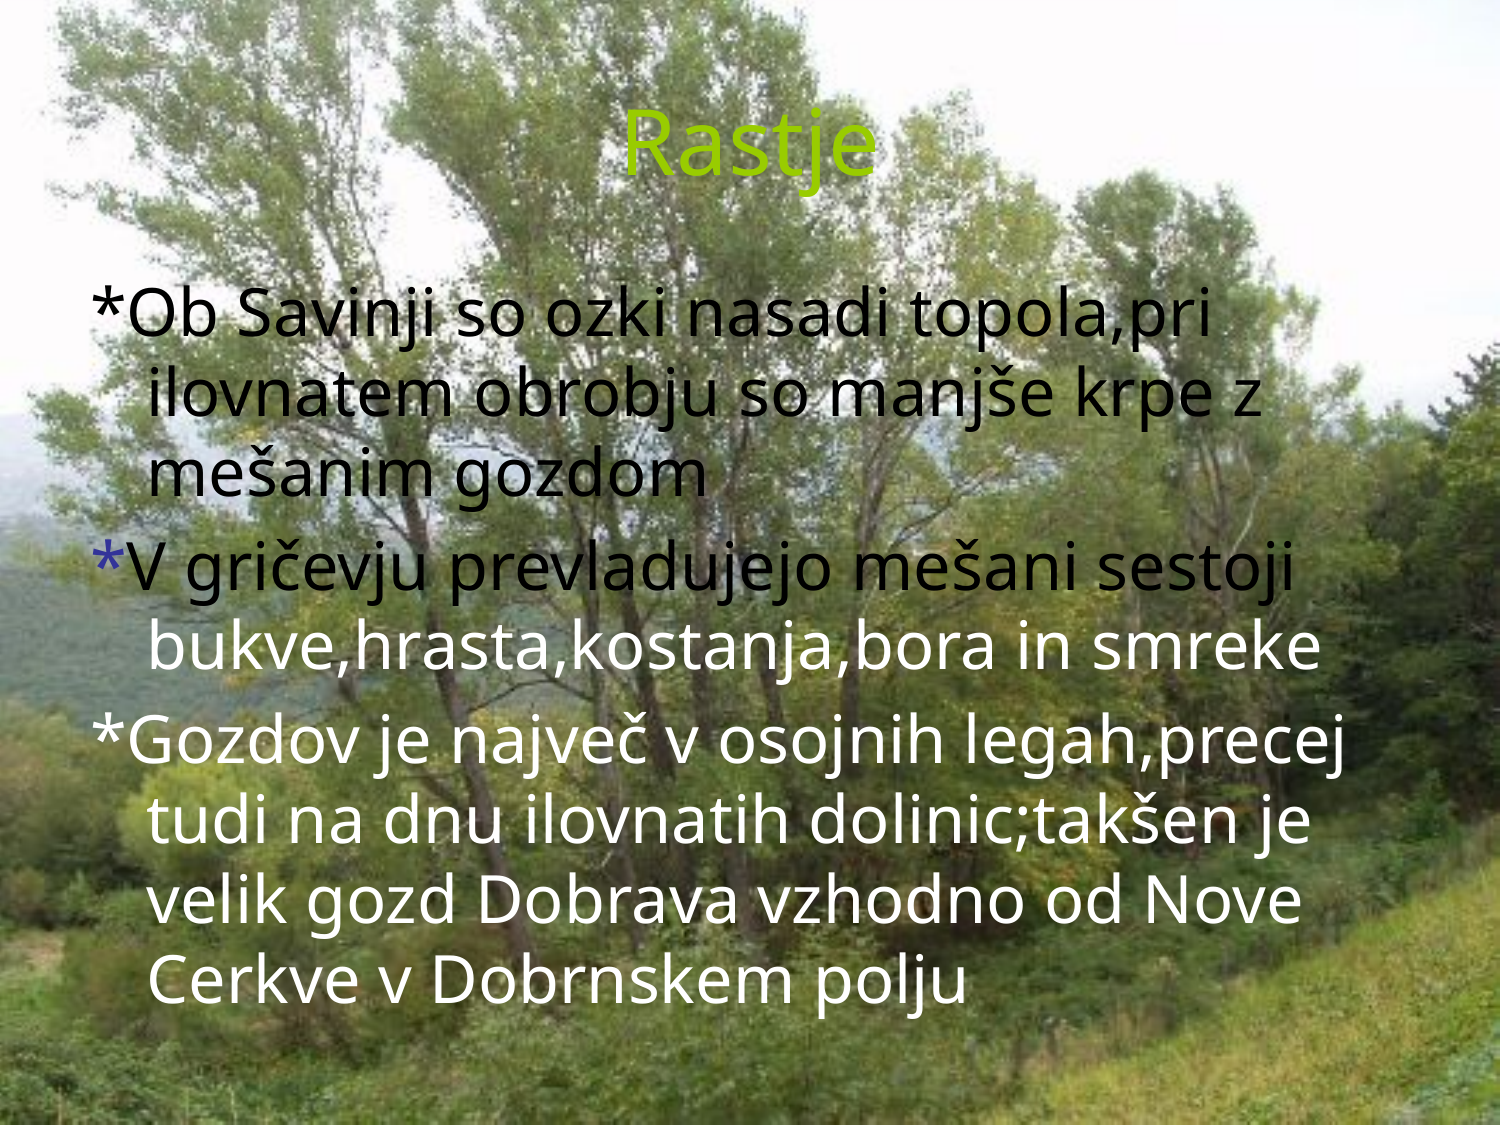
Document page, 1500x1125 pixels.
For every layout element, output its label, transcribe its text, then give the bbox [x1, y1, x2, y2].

picture [0, 0, 1500, 1125]
list *Ob Savinji so ozki nasadi topola,pri ilovnatem obrobju so manjše krpe z mešanim gozdom *V gričevju prevladujejo mešani sestoji bukve,hrasta,kostanja,bora in smreke *Gozdov je največ v osojnih legah,precej tudi na dnu ilovnatih dolinic;takšen je velik gozd Dobrava vzhodno od Nove Cerkve v Dobrnskem polju [75, 262, 1425, 1005]
title Rastje [75, 45, 1425, 233]
